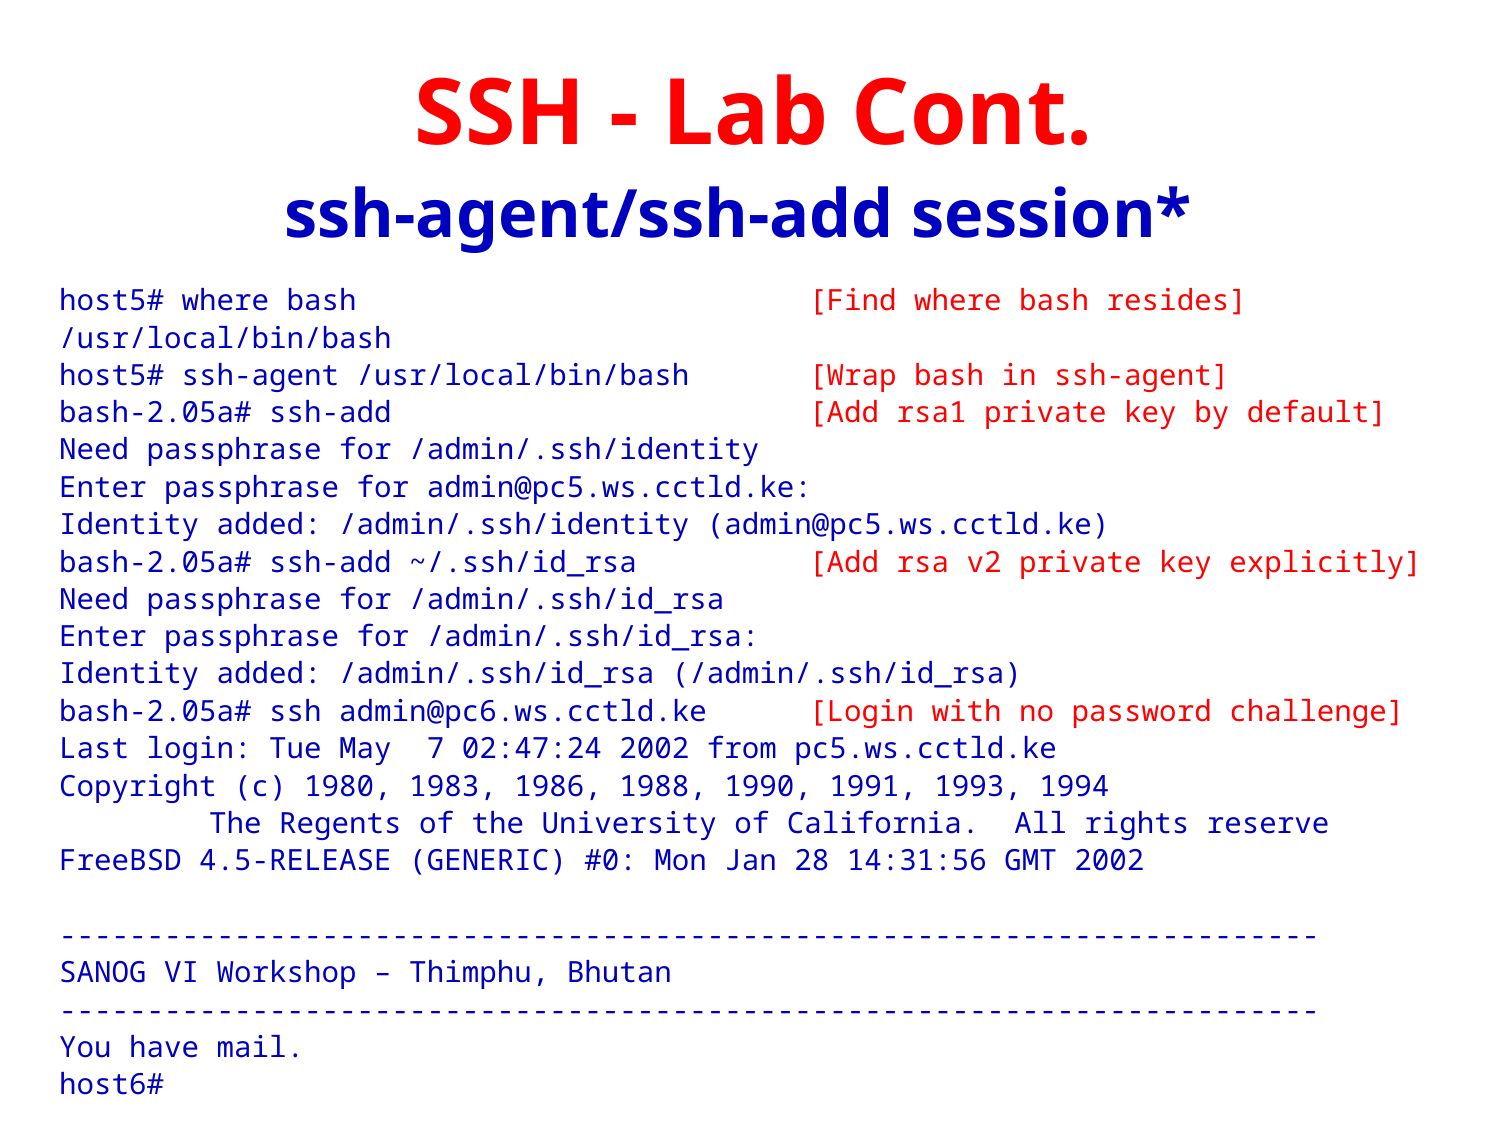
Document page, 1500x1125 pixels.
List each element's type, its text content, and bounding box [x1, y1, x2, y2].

text_box host5# where bash [Find where bash resides] /usr/local/bin/bash host5# ssh-agent /usr/local/bin/bash [Wrap bash in ssh-agent] bash-2.05a# ssh-add [Add rsa1 private key by default] Need passphrase for /admin/.ssh/identity Enter passphrase for admin@pc5.ws.cctld.ke: Identity added: /admin/.ssh/identity (admin@pc5.ws.cctld.ke) bash-2.05a# ssh-add ~/.ssh/id_rsa [Add rsa v2 private key explicitly] Need passphrase for /admin/.ssh/id_rsa Enter passphrase for /admin/.ssh/id_rsa: Identity added: /admin/.ssh/id_rsa (/admin/.ssh/id_rsa) bash-2.05a# ssh admin@pc6.ws.cctld.ke [Login with no password challenge] Last login: Tue May 7 02:47:24 2002 from pc5.ws.cctld.ke Copyright (c) 1980, 1983, 1986, 1988, 1990, 1991, 1993, 1994 The Regents of the University of California. All rights reserve FreeBSD 4.5-RELEASE (GENERIC) #0: Mon Jan 28 14:31:56 GMT 2002 ------------------------------------------------------------------------ SANOG VI Workshop – Thimphu, Bhutan ------------------------------------------------------------------------ You have mail. host6# *Still relevant, but example is from May 2002 using SSH Version 3.1. [59, 280, 1466, 1106]
title SSH - Lab Cont. [191, 46, 1341, 165]
list ssh-agent/ssh-add session* [27, 175, 1450, 265]
